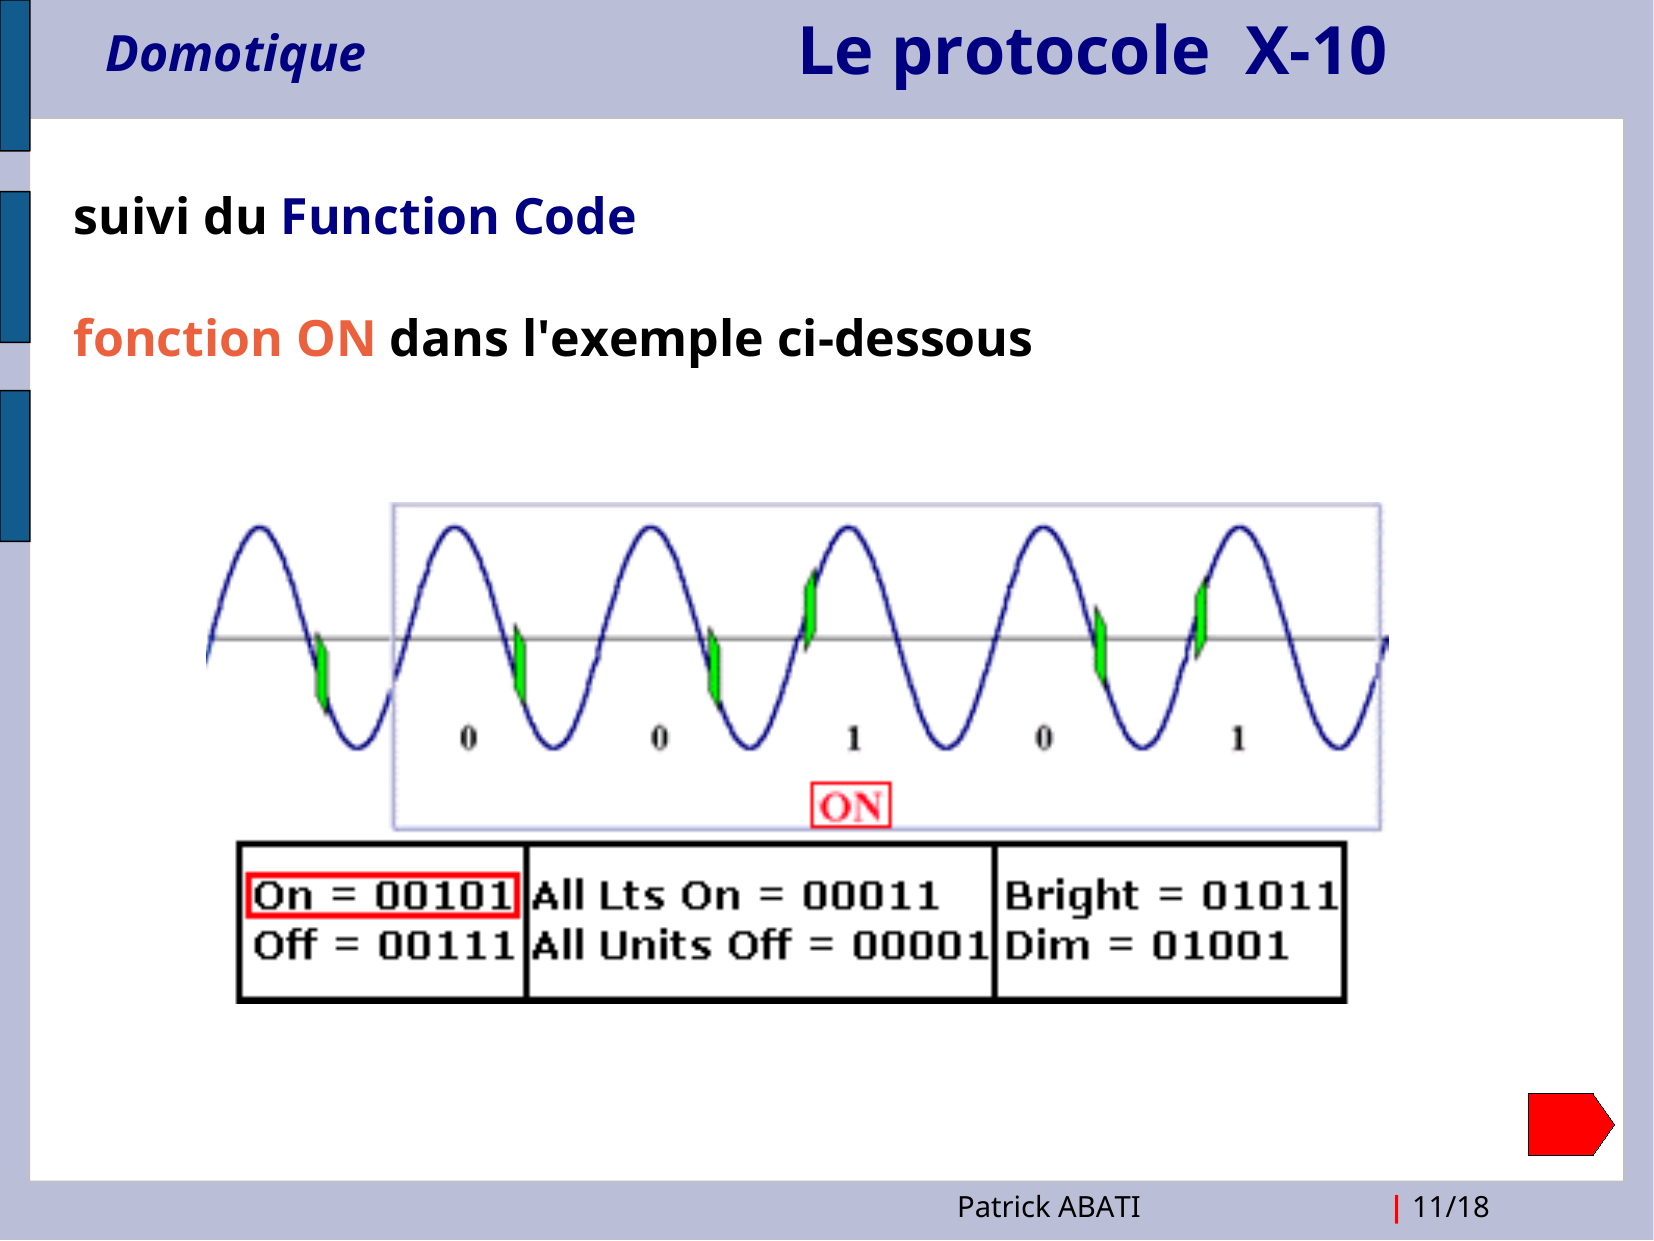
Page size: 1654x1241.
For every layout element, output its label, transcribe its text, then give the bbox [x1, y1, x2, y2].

picture [206, 502, 1389, 1004]
text_box suivi du Function Code fonction ON dans l'exemple ci-dessous [59, 177, 1595, 1042]
text_box [1528, 1093, 1615, 1156]
